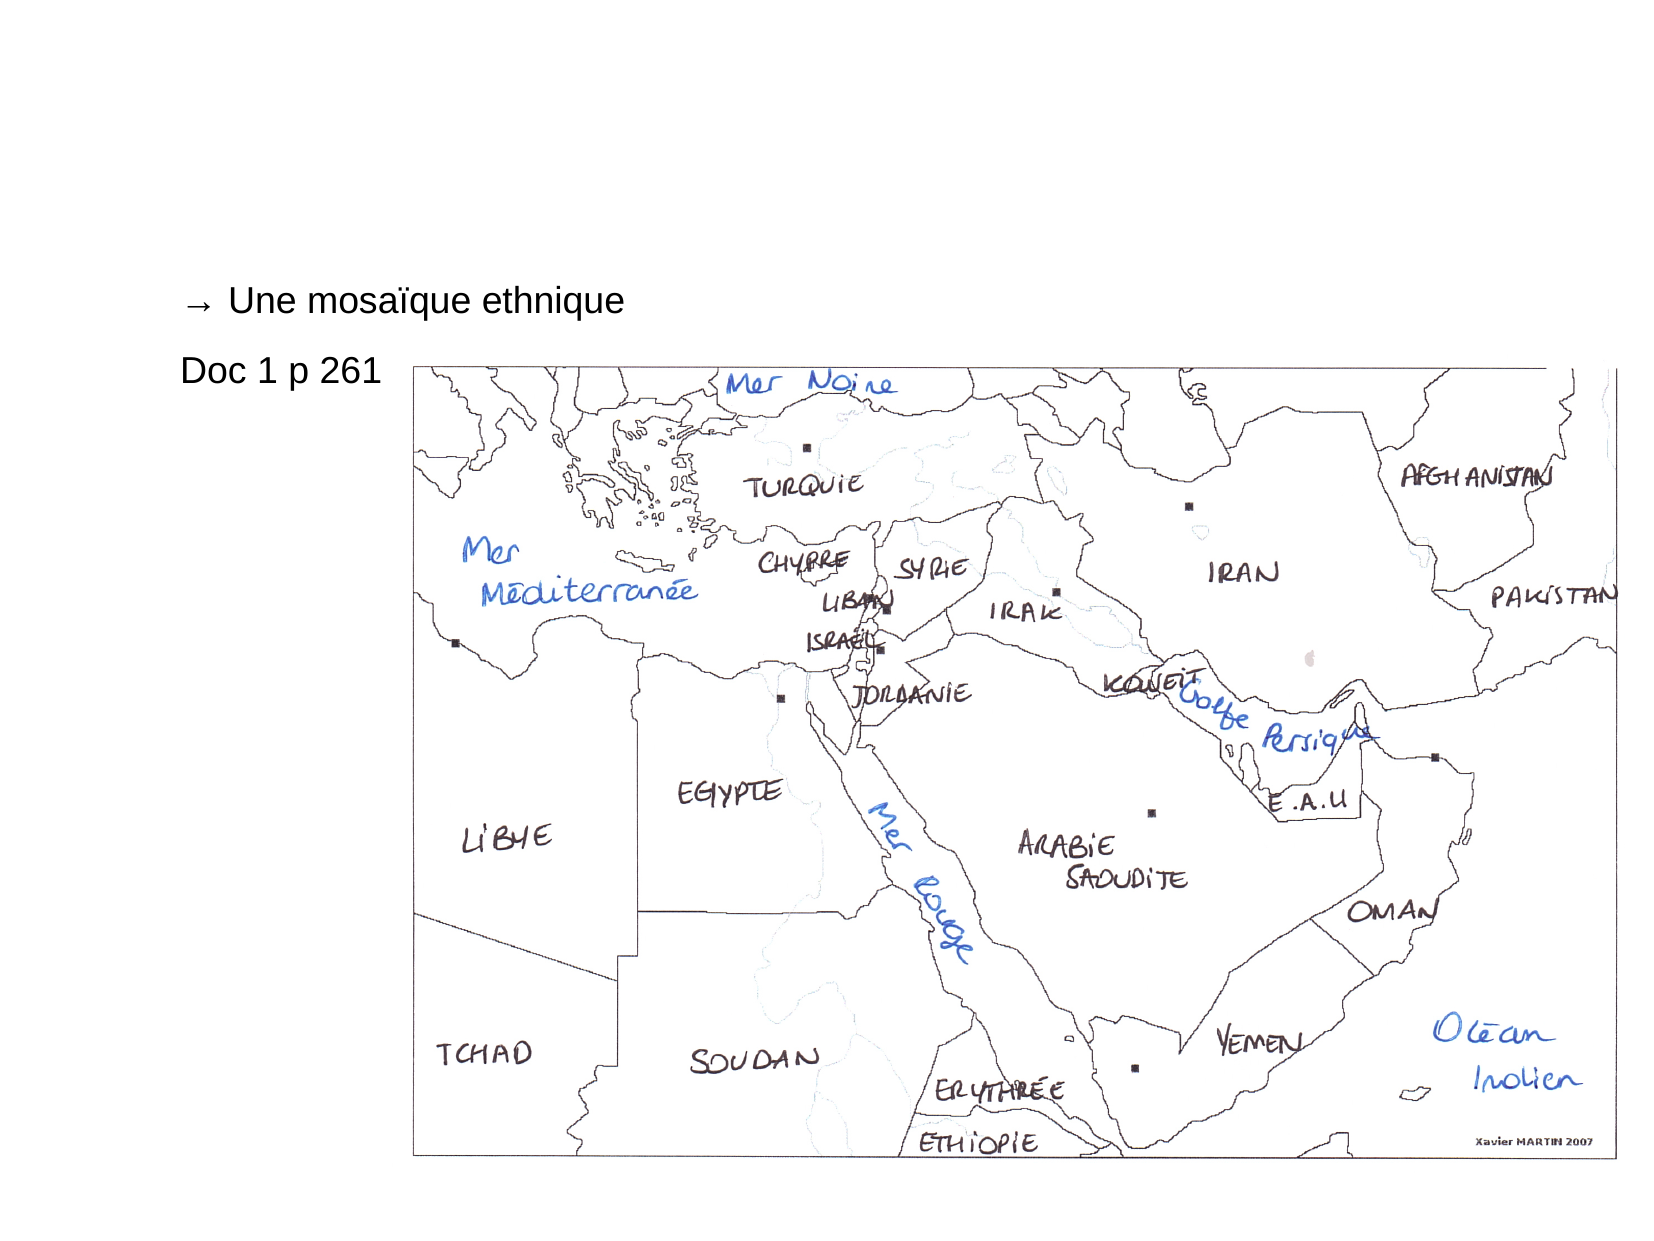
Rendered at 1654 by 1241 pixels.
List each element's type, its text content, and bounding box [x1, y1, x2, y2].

text_box → Une mosaïque ethnique [165, 271, 641, 329]
picture [389, 354, 1626, 1173]
text_box Doc 1 p 261 [165, 342, 408, 400]
